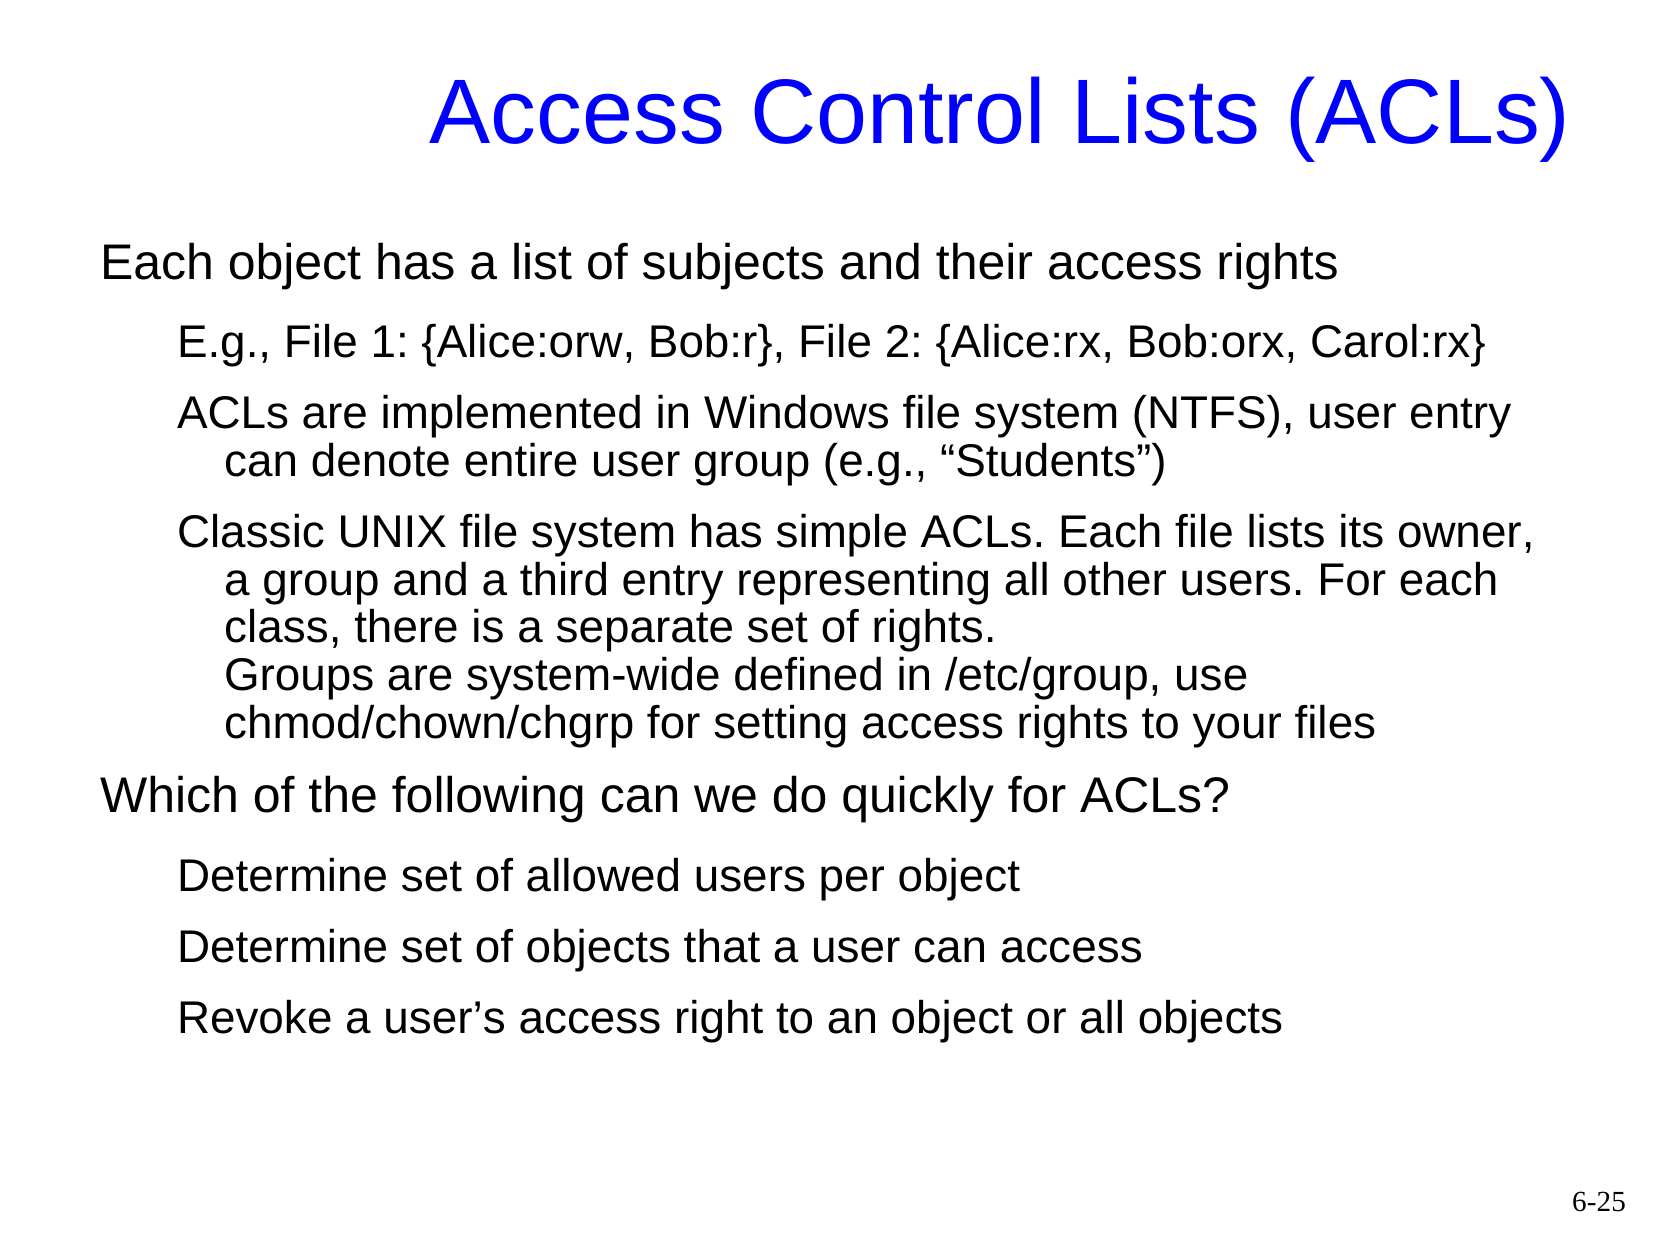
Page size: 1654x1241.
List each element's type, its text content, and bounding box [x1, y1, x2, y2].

list Each object has a list of subjects and their access rights E.g., File 1: {Alice:orw, Bob:r}, File 2: {Alice:rx, Bob:orx, Carol:rx} ACLs are implemented in Windows file system (NTFS), user entry can denote entire user group (e.g., “Students”) Classic UNIX file system has simple ACLs. Each file lists its owner, a group and a third entry representing all other users. For each class, there is a separate set of rights. Groups are system-wide defined in /etc/group, use chmod/chown/chgrp for setting access rights to your files Which of the following can we do quickly for ACLs? Determine set of allowed users per object Determine set of objects that a user can access Revoke a user’s access right to an object or all objects [82, 237, 1571, 1170]
title Access Control Lists (ACLs) [84, 11, 1573, 218]
